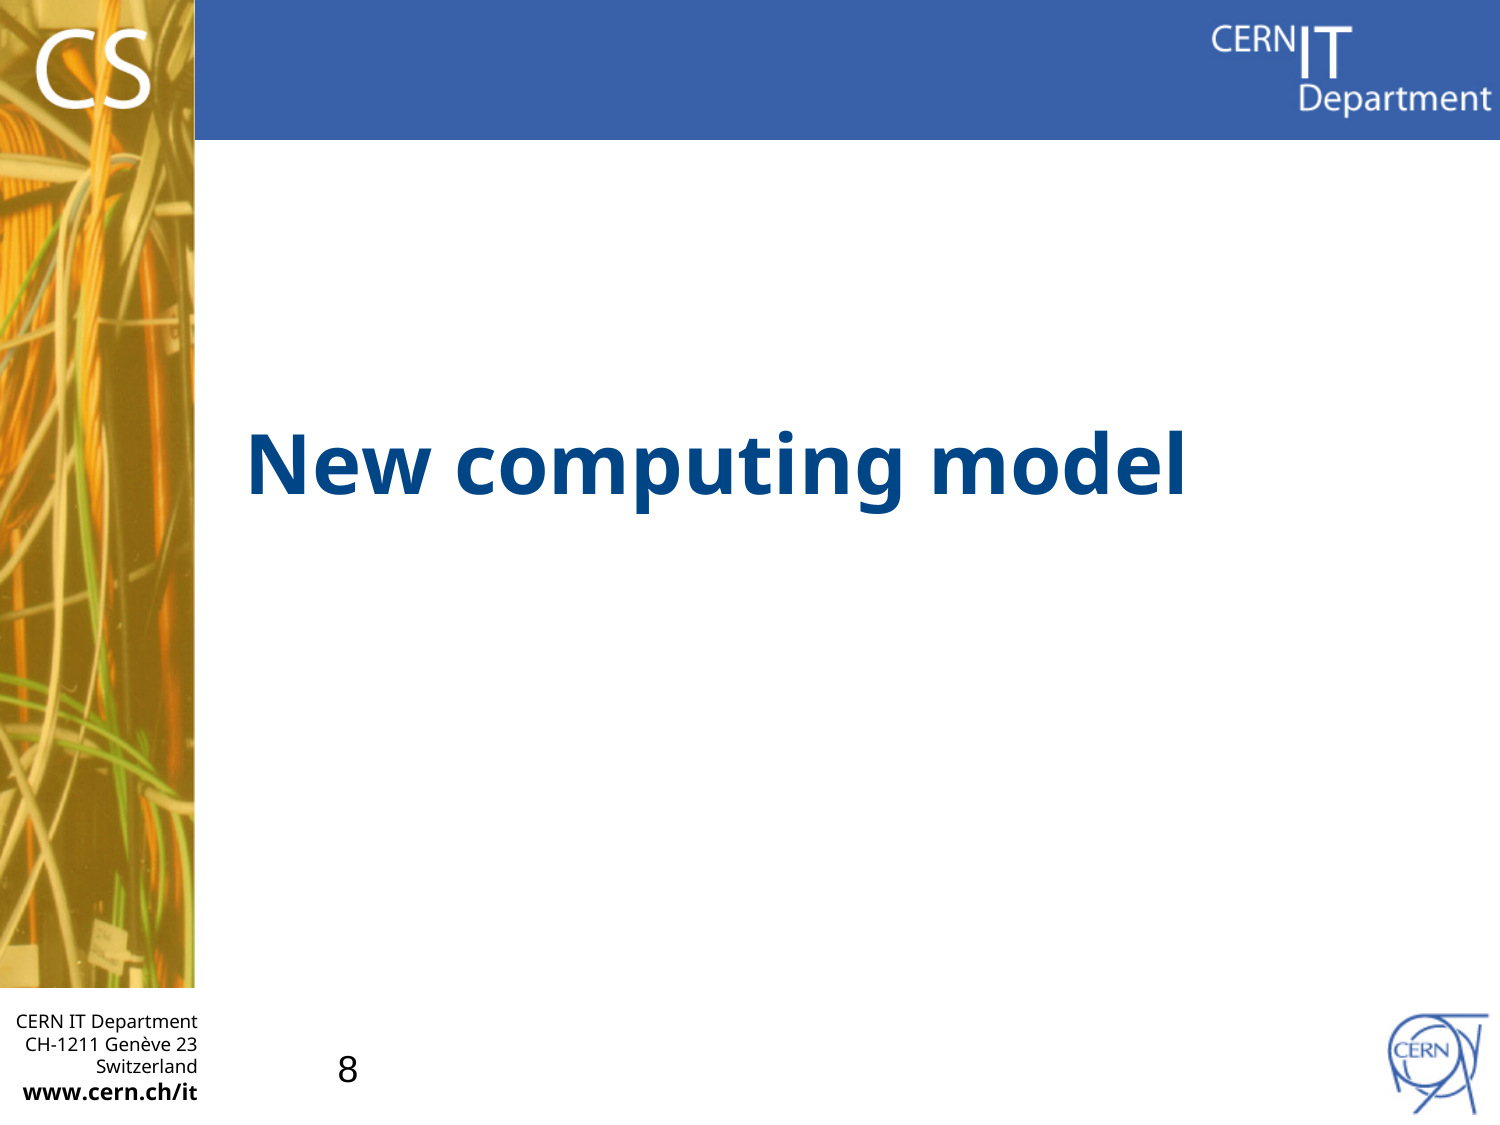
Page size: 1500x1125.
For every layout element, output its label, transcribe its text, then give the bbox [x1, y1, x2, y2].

picture [0, 0, 1500, 988]
list New computing model [224, 174, 1463, 988]
picture [1387, 1012, 1490, 1115]
